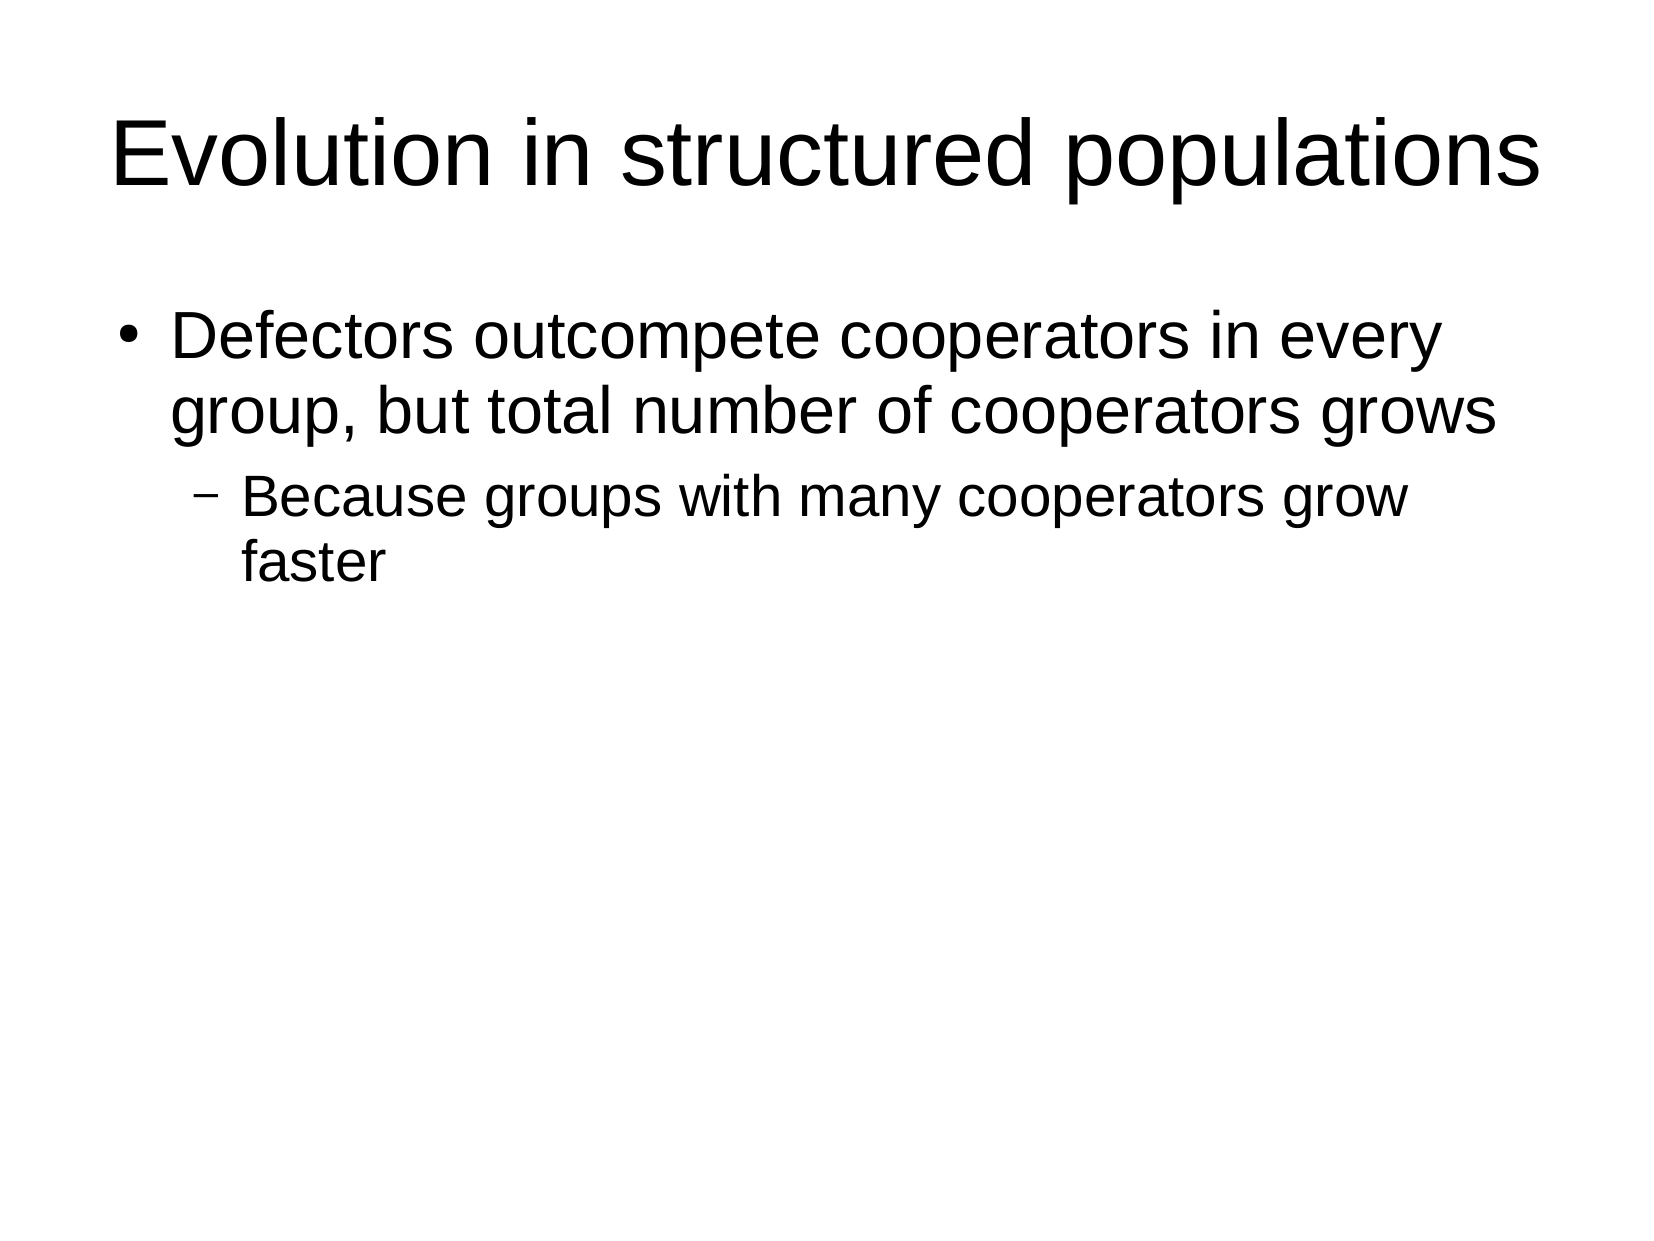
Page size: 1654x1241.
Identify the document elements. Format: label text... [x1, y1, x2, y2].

title Evolution in structured populations [82, 41, 1571, 265]
list Defectors outcompete cooperators in every group, but total number of cooperators grows Because groups with many cooperators grow faster [82, 290, 1571, 1126]
